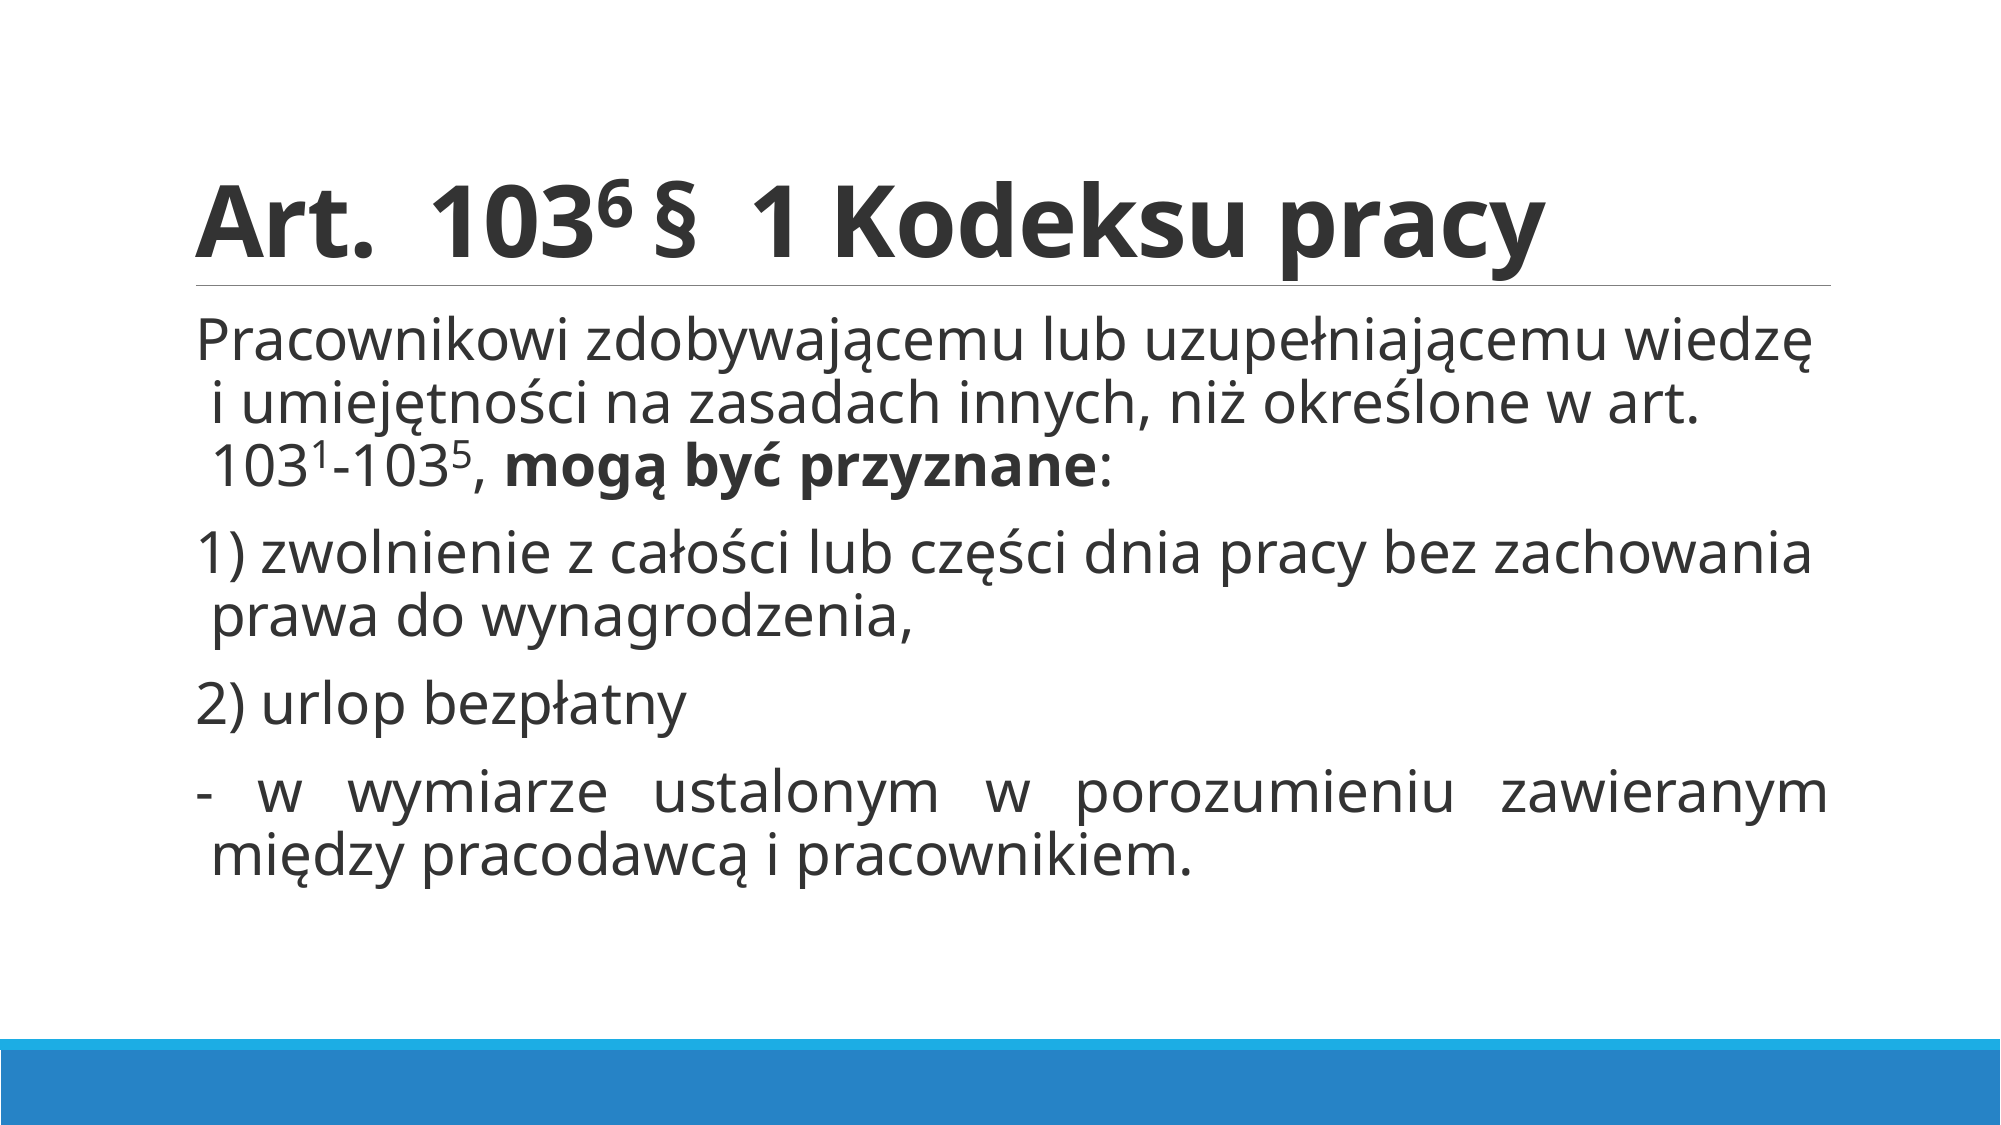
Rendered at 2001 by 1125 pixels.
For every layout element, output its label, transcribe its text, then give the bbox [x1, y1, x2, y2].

title Art. 1036 § 1 Kodeksu pracy [180, 47, 1831, 286]
list Pracownikowi zdobywającemu lub uzupełniającemu wiedzę i umiejętności na zasadach innych, niż określone w art. 1031-1035, mogą być przyznane: 1) zwolnienie z całości lub części dnia pracy bez zachowania prawa do wynagrodzenia, 2) urlop bezpłatny - w wymiarze ustalonym w porozumieniu zawieranym między pracodawcą i pracownikiem. [180, 302, 1831, 963]
